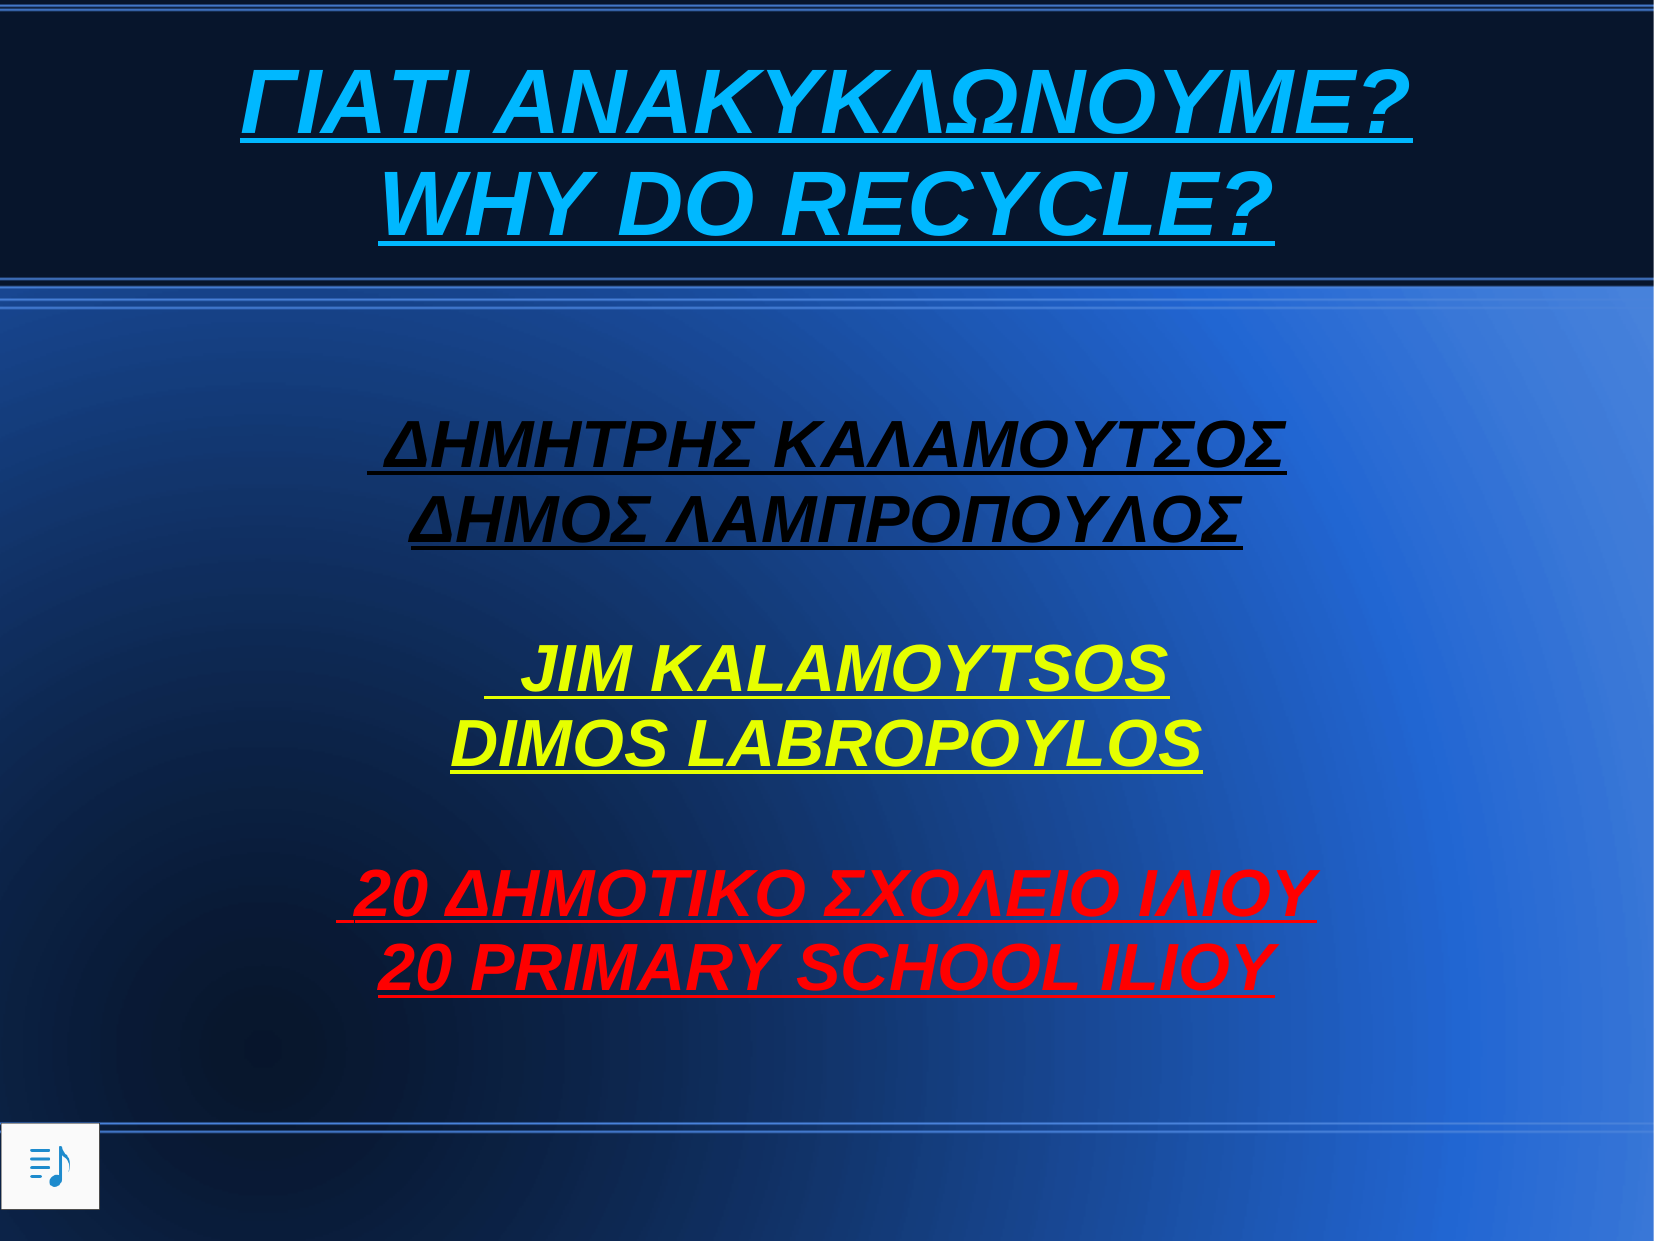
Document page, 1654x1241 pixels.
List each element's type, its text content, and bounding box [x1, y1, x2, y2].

picture [0, 0, 1654, 1241]
subtitle ΔΗΜΗΤΡΗΣ ΚΑΛΑΜΟΥΤΣΟΣ ΔΗΜΟΣ ΛΑΜΠΡΟΠΟΥΛΟΣ JIM KALAMOYTSOS DIMOS LABROPOYLOS 20 ΔΗΜΟΤΙΚΟ ΣΧΟΛΕΙΟ ΙΛΙΟΥ 20 PRIMARY SCHOOL ILIOY [82, 355, 1571, 1058]
title ΓΙΑΤΙ ΑΝΑΚΥΚΛΩΝΟΥΜΕ? WHY DO RECYCLE?​ [82, 49, 1571, 257]
text_box [0, 1122, 101, 1211]
